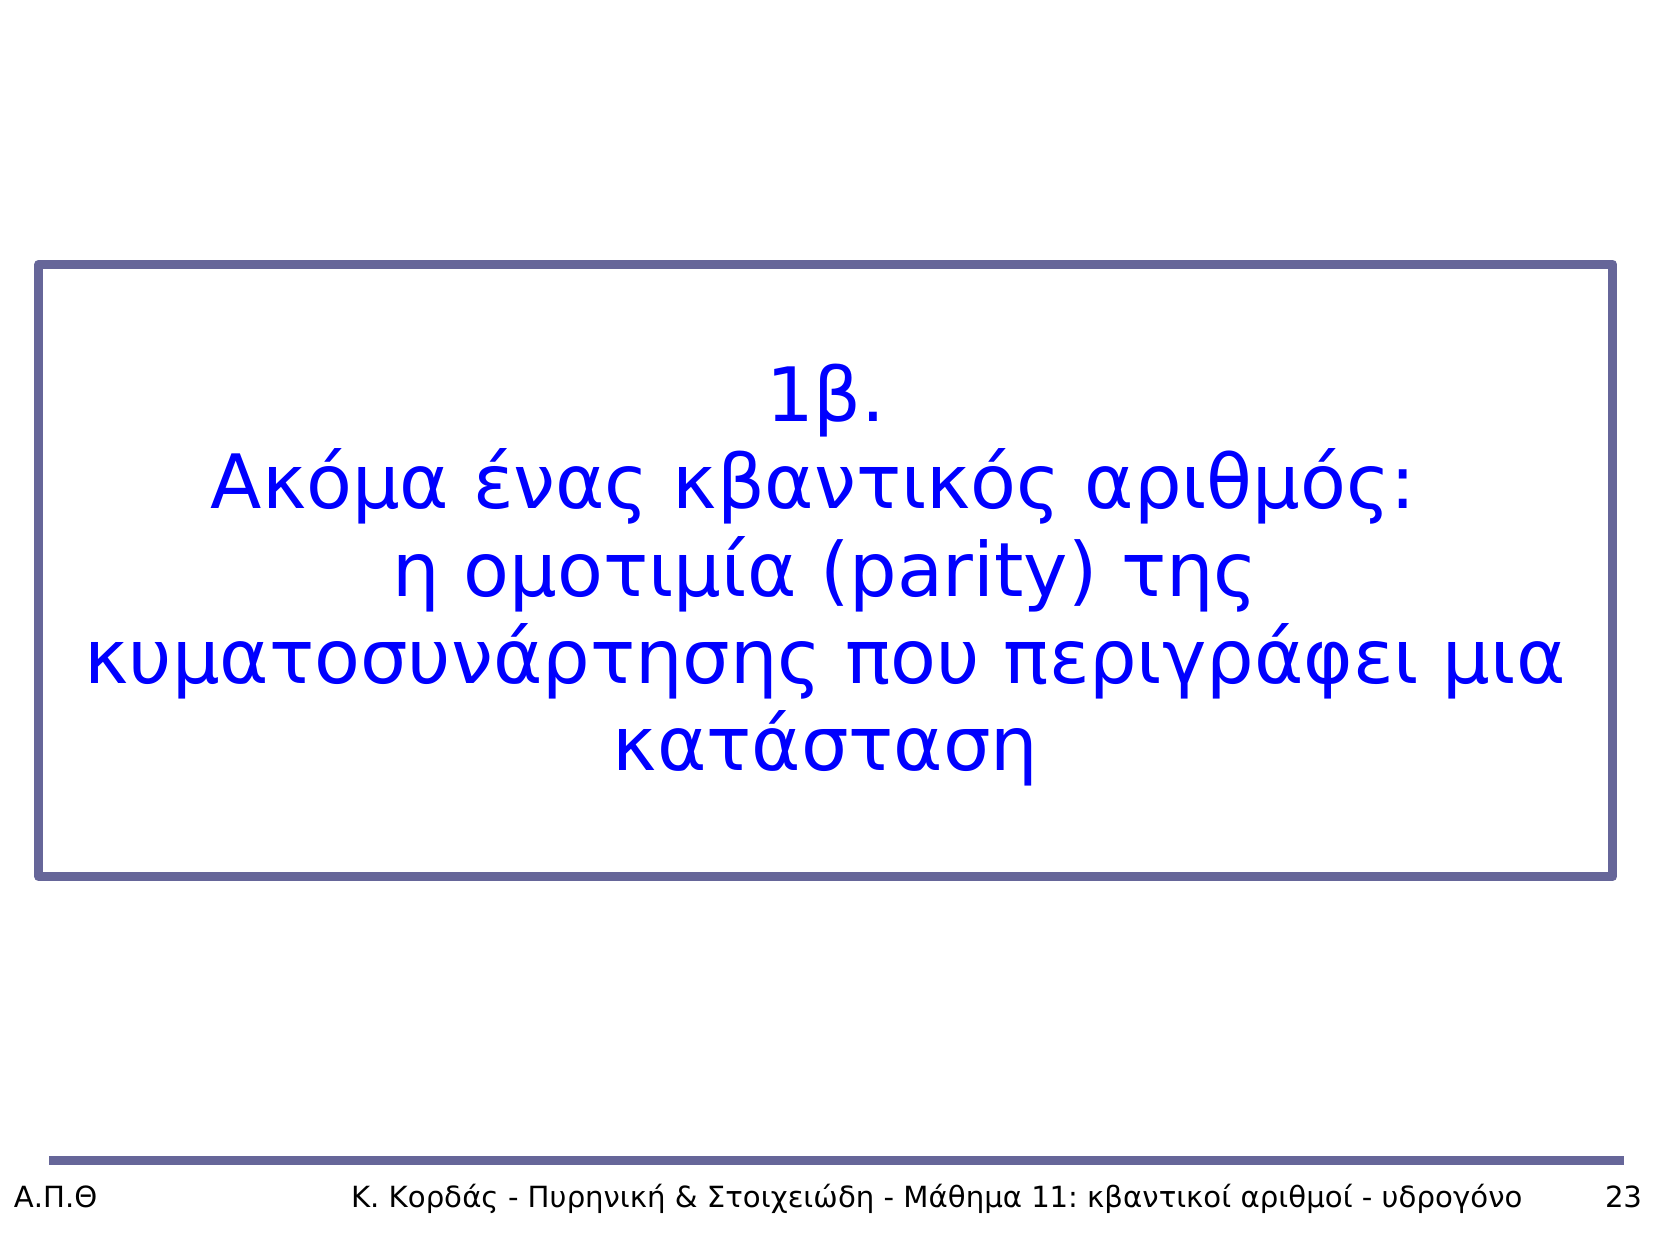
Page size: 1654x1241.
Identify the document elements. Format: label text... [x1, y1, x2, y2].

title 1β. Ακόμα ένας κβαντικός αριθμός: η ομοτιμία (parity) της κυματοσυνάρτησης που περιγράφει μια κατάσταση [38, 264, 1613, 877]
